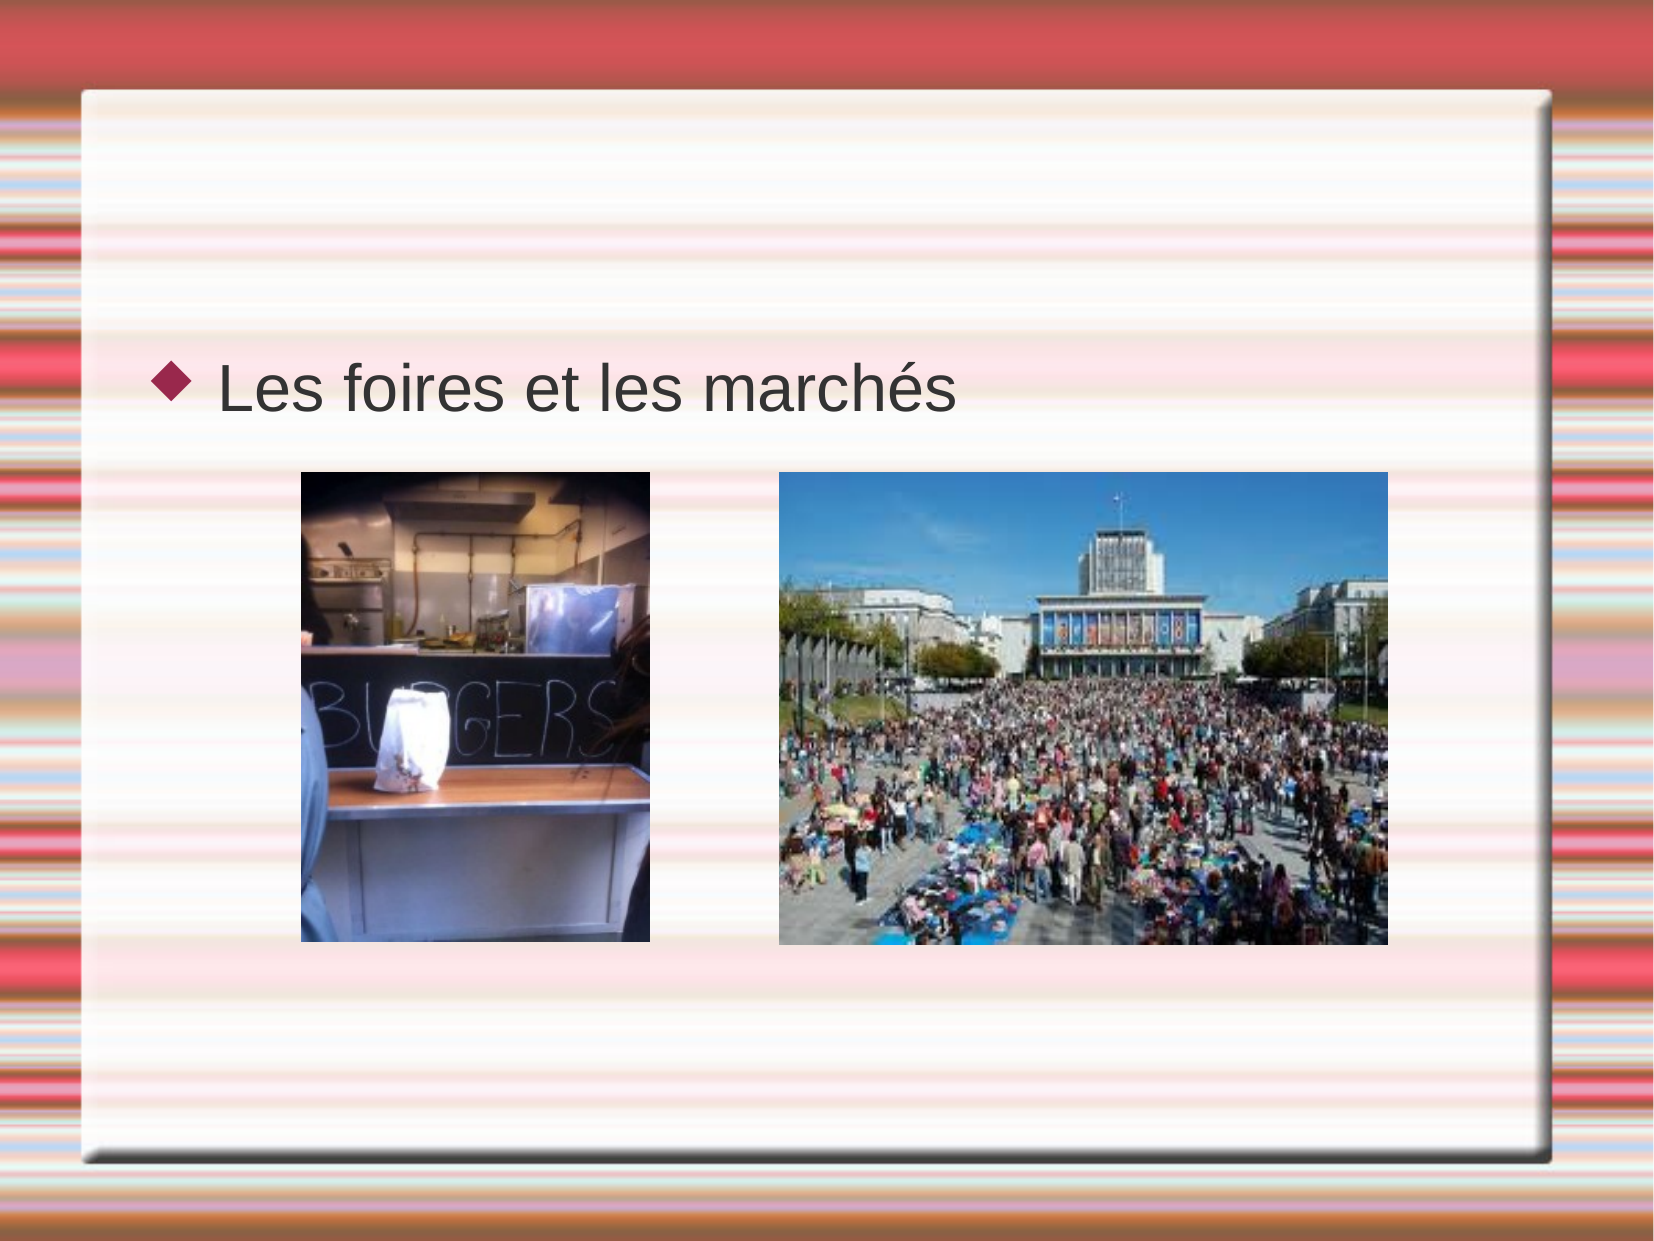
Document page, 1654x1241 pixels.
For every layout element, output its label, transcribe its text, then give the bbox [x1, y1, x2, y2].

picture [0, 0, 1654, 1241]
list Les foires et les marchés [134, 350, 1516, 1170]
